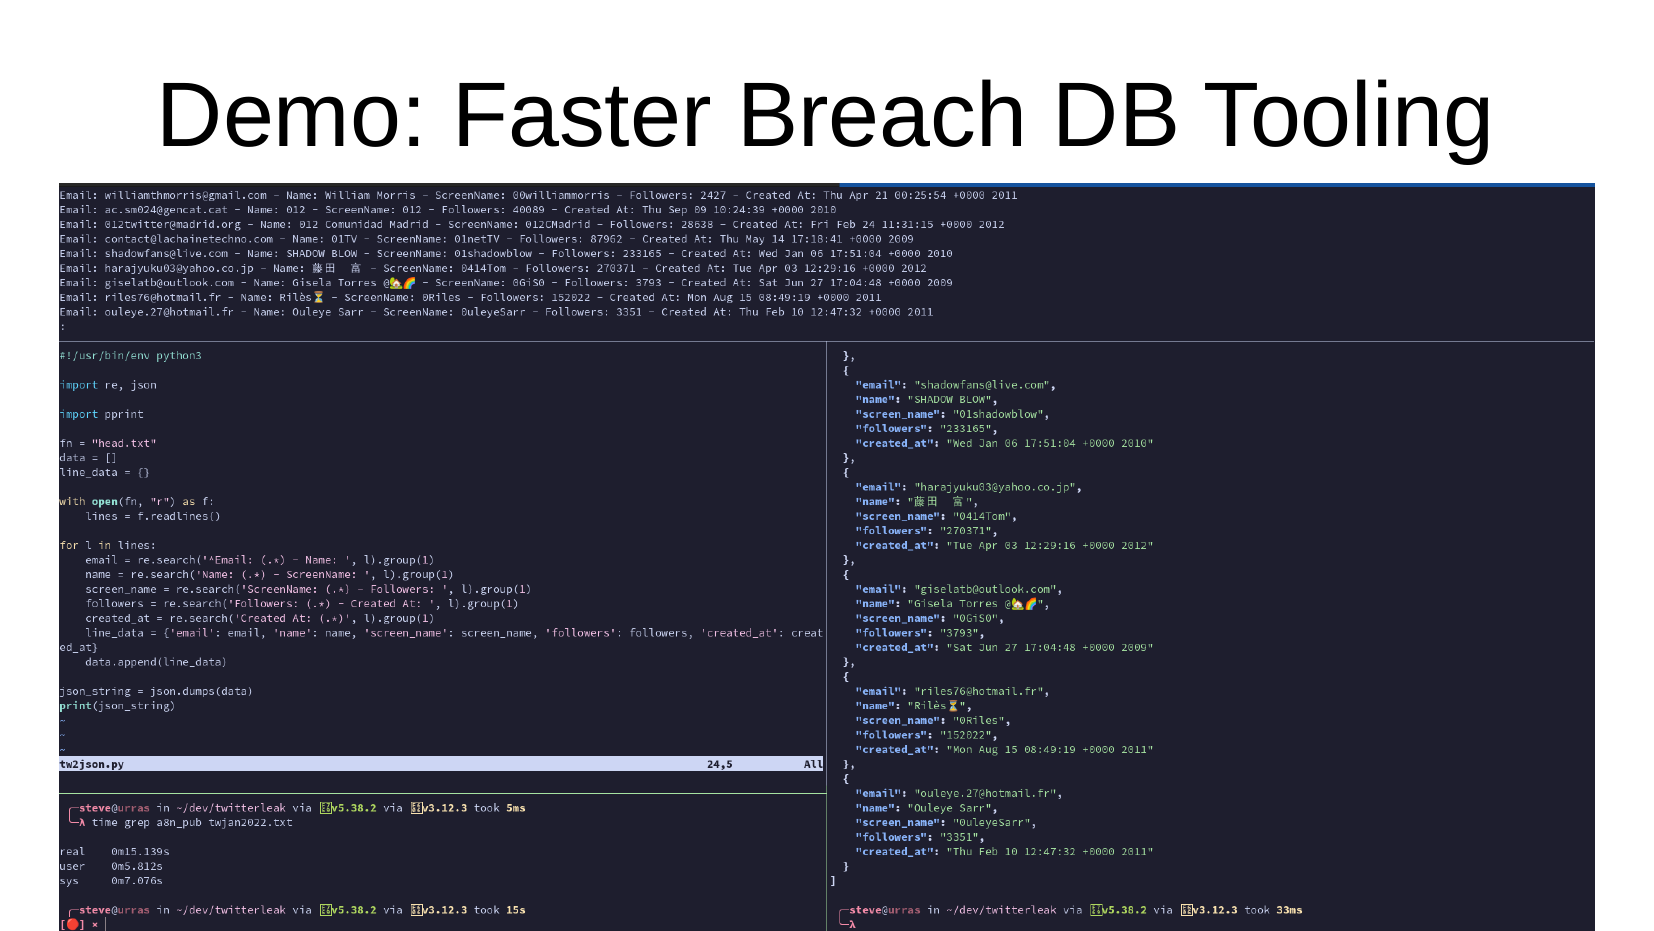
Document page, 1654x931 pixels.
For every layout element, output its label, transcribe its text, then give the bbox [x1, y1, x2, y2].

picture [59, 183, 1595, 931]
title Demo: Faster Breach DB Tooling [82, 37, 1571, 183]
